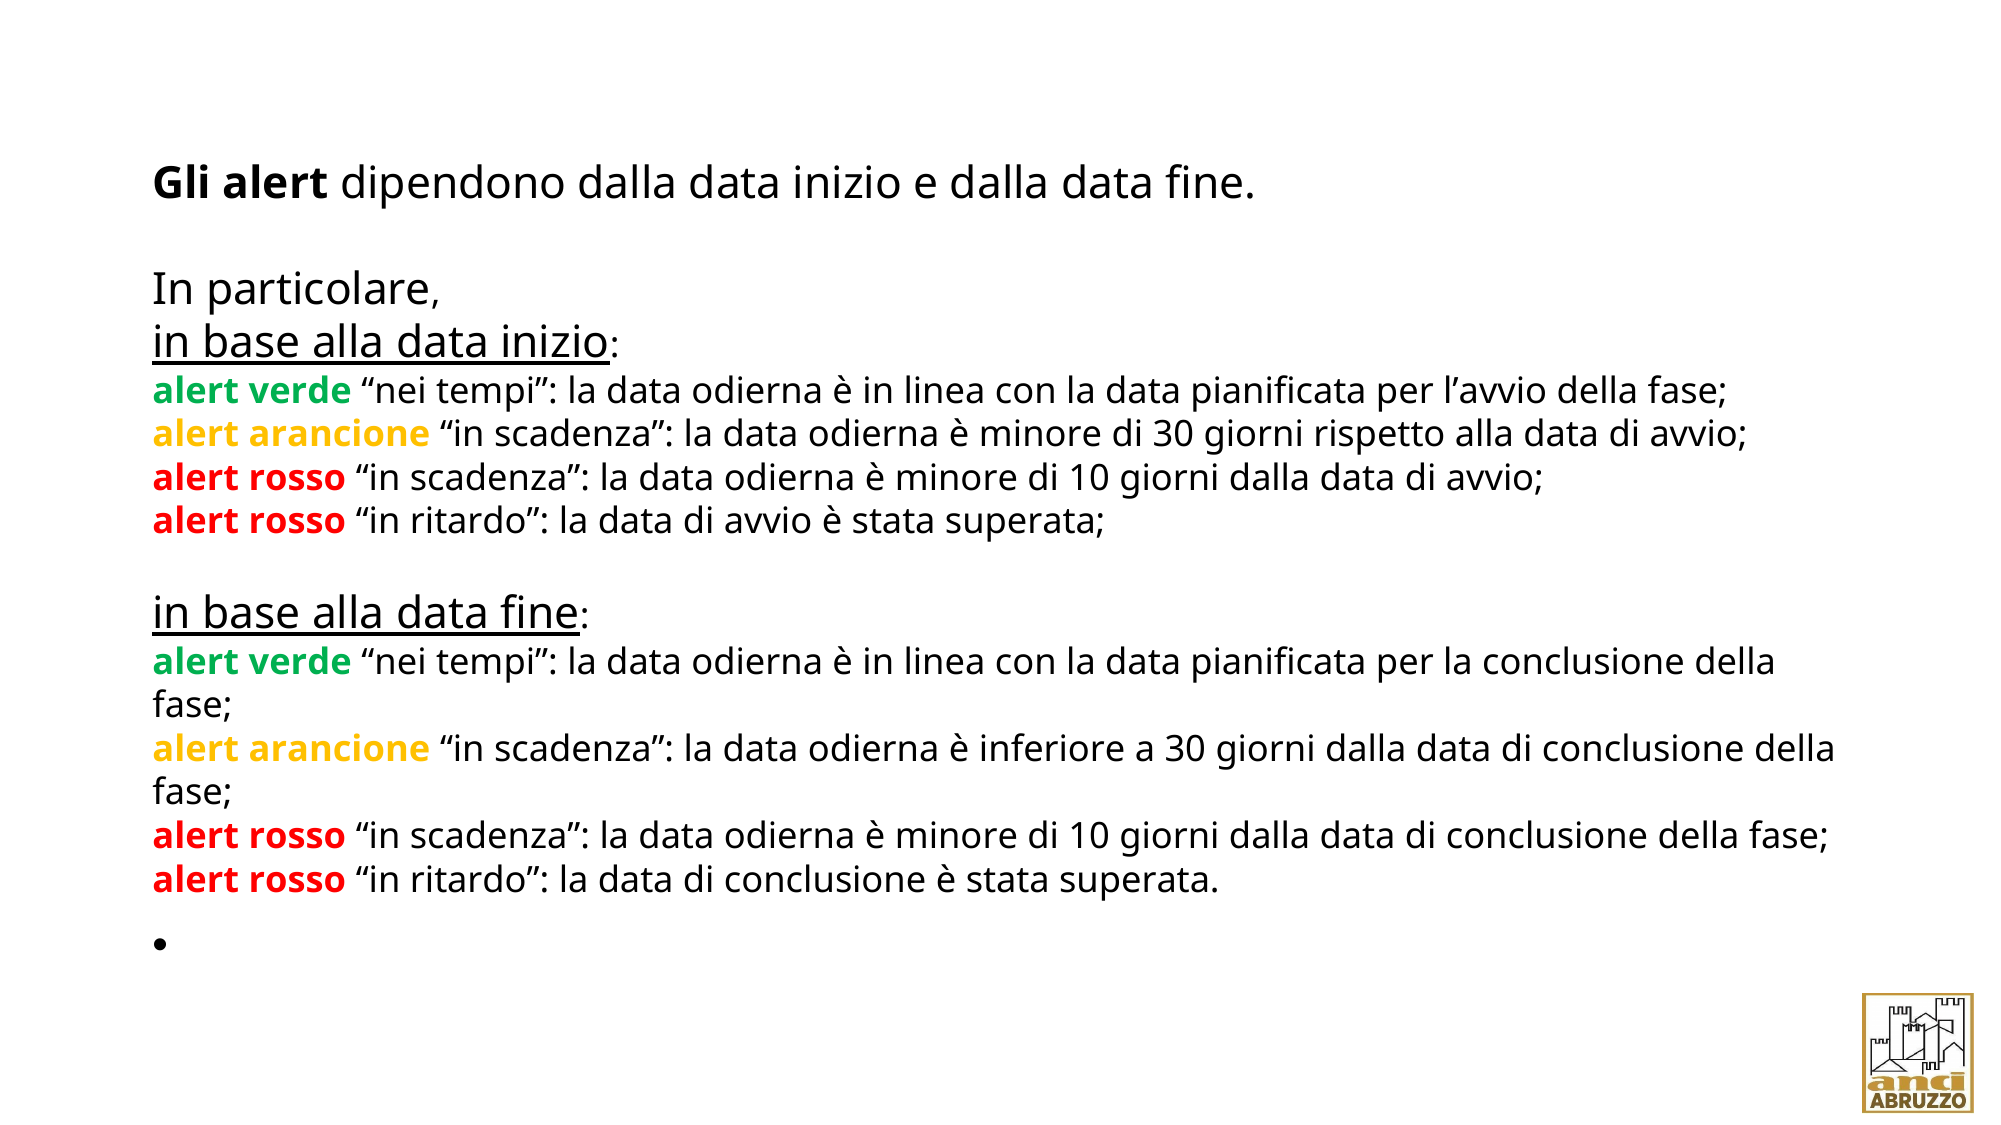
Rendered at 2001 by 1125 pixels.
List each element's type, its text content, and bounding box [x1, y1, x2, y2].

list Gli alert dipendono dalla data inizio e dalla data fine. In particolare, in base alla data inizio: alert verde “nei tempi”: la data odierna è in linea con la data pianificata per l’avvio della fase; alert arancione “in scadenza”: la data odierna è minore di 30 giorni rispetto alla data di avvio; alert rosso “in scadenza”: la data odierna è minore di 10 giorni dalla data di avvio; alert rosso “in ritardo”: la data di avvio è stata superata; in base alla data fine: alert verde “nei tempi”: la data odierna è in linea con la data pianificata per la conclusione della fase; alert arancione “in scadenza”: la data odierna è inferiore a 30 giorni dalla data di conclusione della fase; alert rosso “in scadenza”: la data odierna è minore di 10 giorni dalla data di conclusione della fase; alert rosso “in ritardo”: la data di conclusione è stata superata. [137, 146, 1863, 949]
